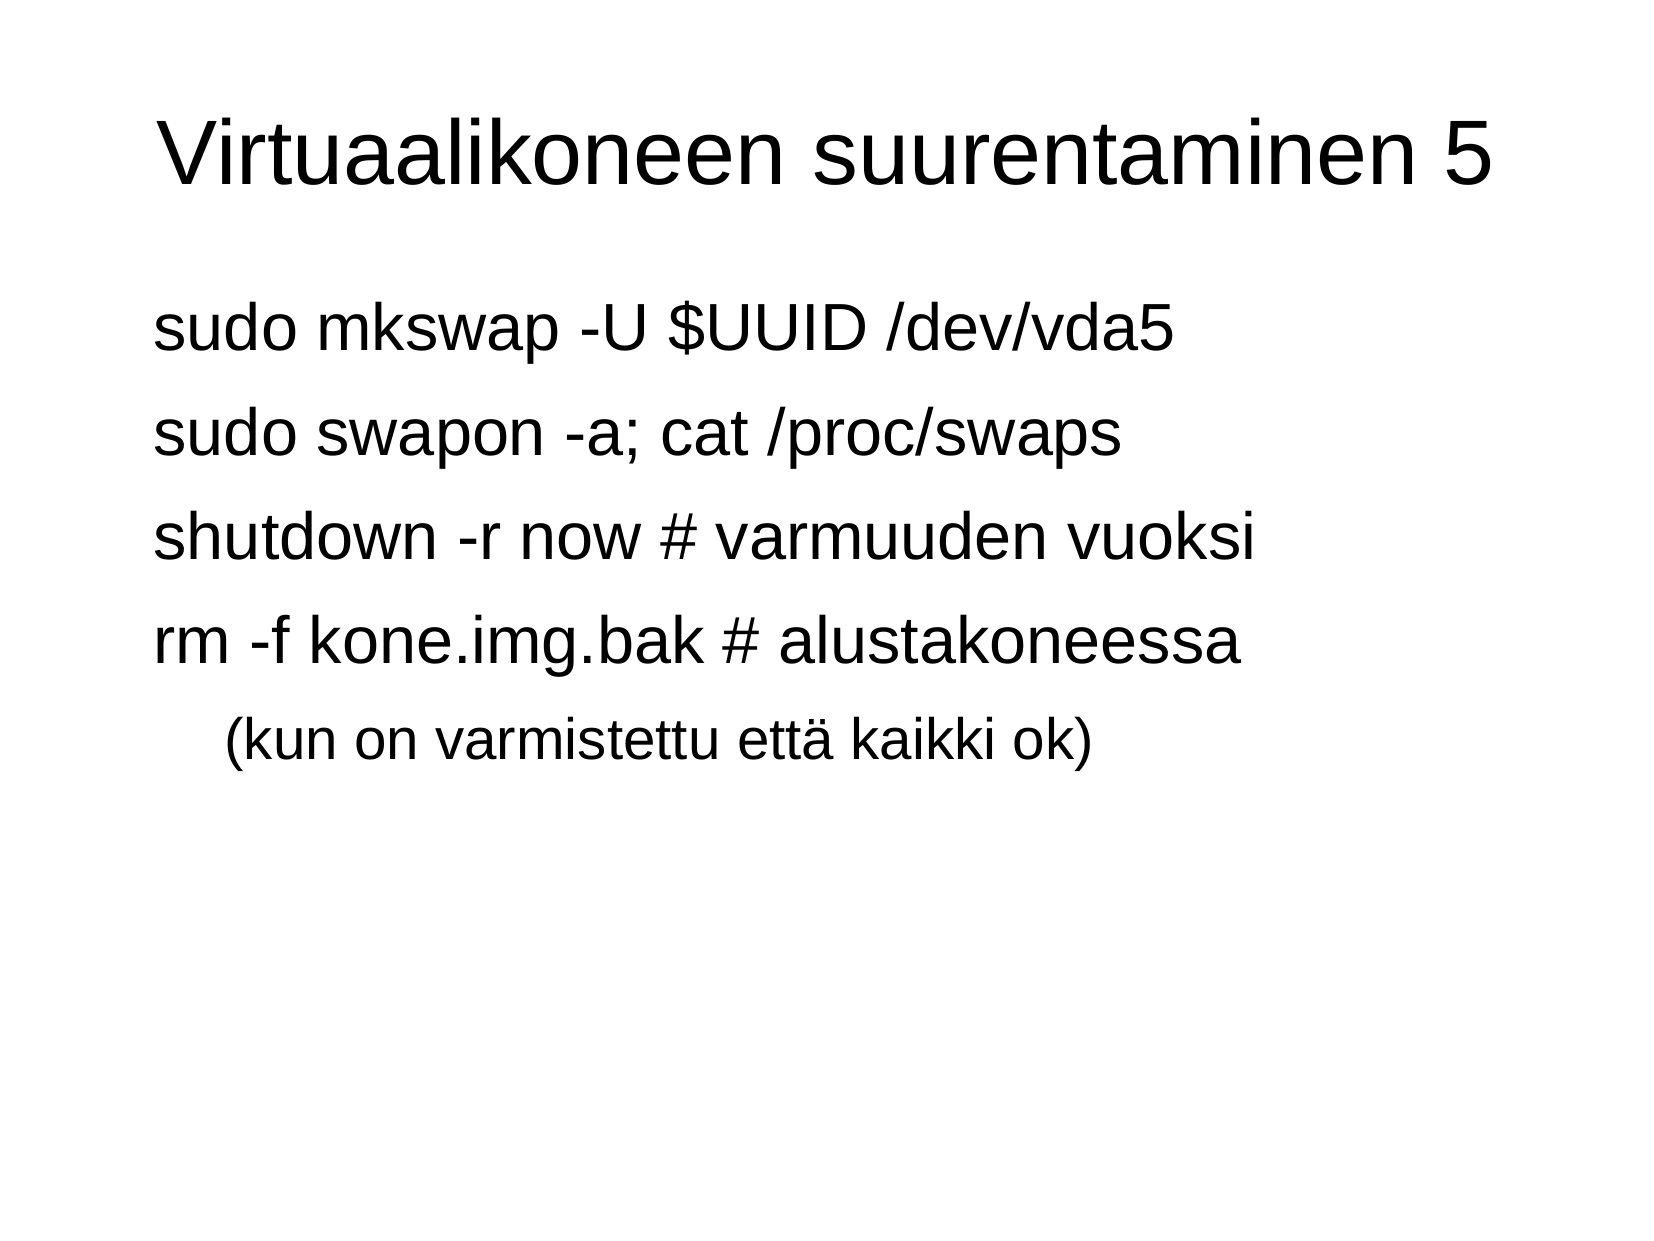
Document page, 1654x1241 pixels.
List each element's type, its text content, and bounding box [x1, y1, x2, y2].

title Virtuaalikoneen suurentaminen 5 [82, 49, 1571, 257]
list sudo mkswap -U $UUID /dev/vda5 sudo swapon -a; cat /proc/swaps shutdown -r now # varmuuden vuoksi rm -f kone.img.bak # alustakoneessa (kun on varmistettu että kaikki ok) [82, 290, 1571, 1010]
